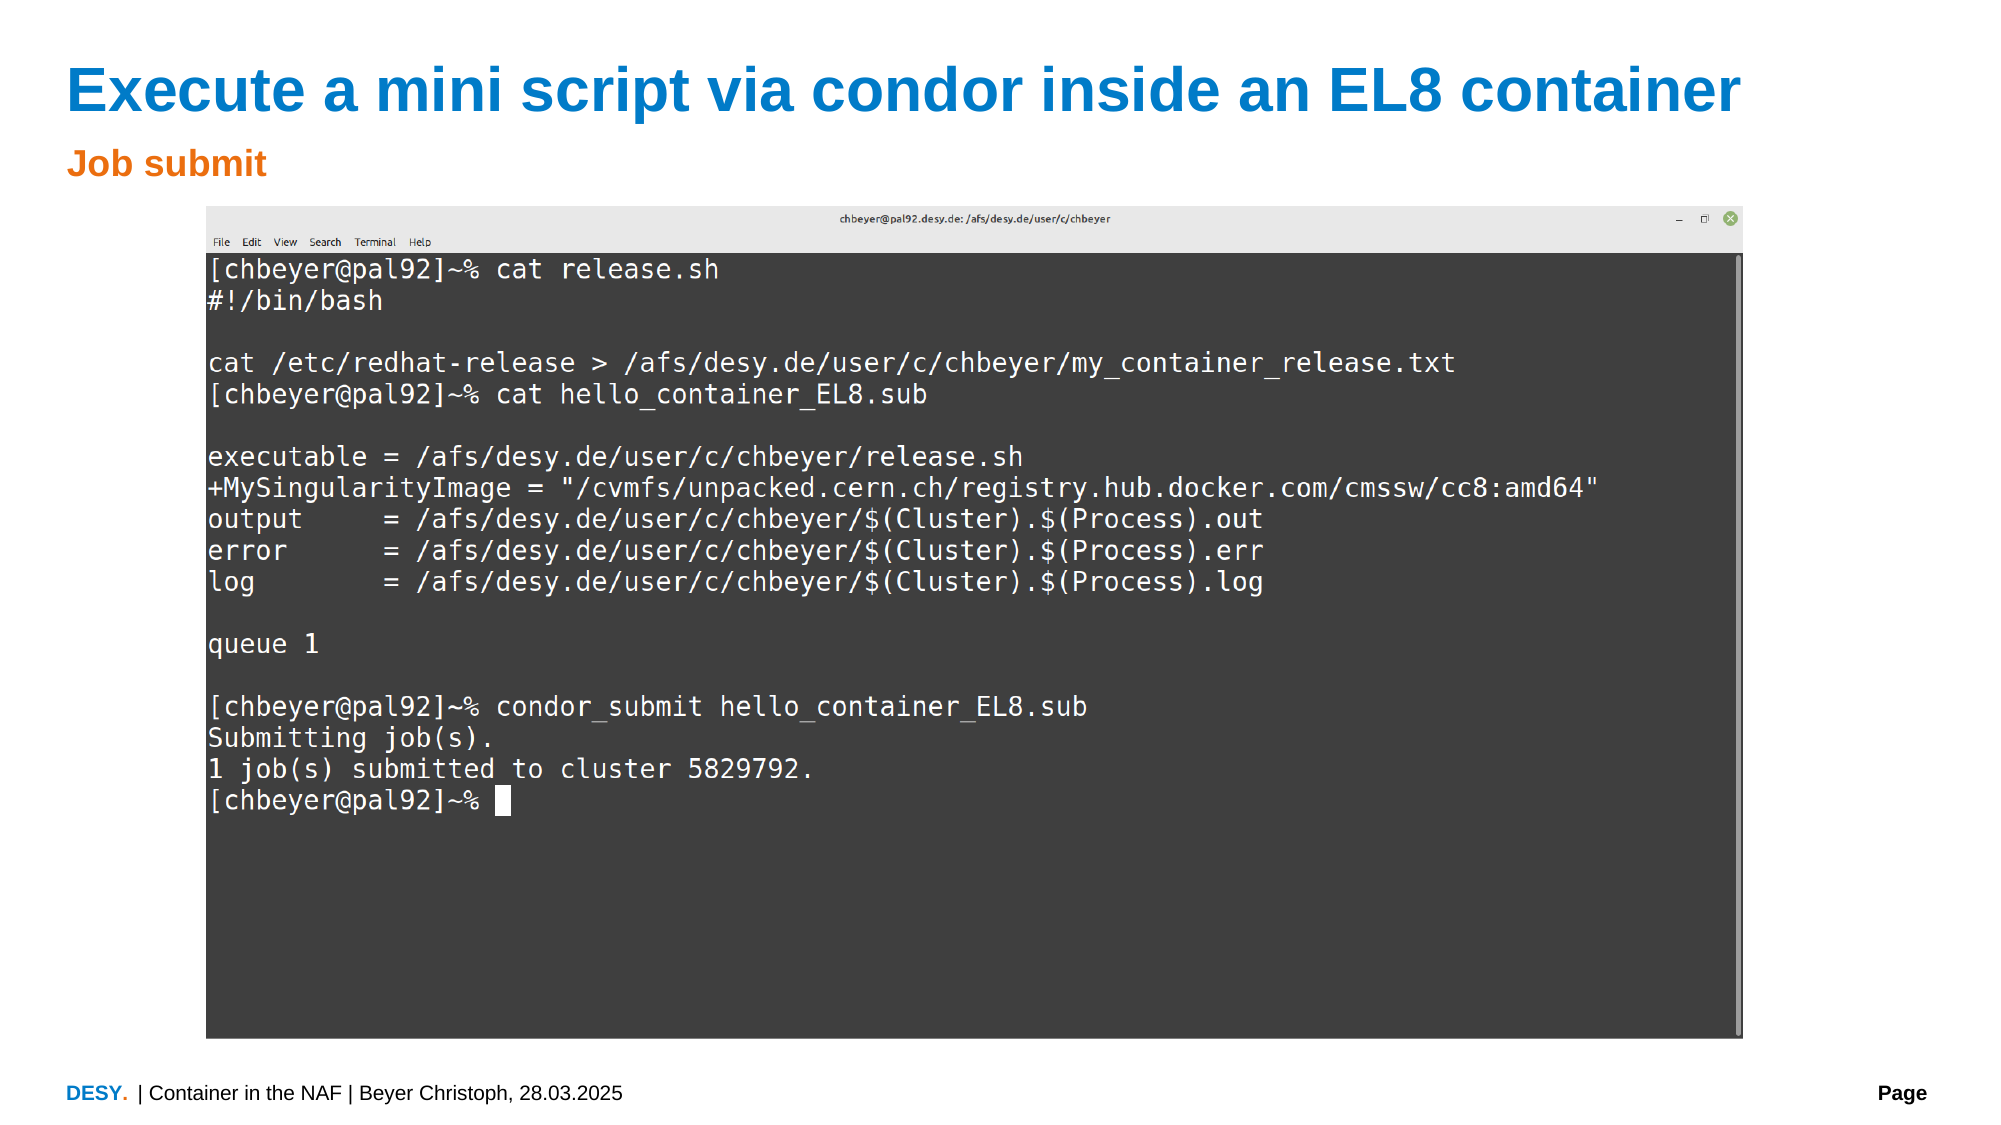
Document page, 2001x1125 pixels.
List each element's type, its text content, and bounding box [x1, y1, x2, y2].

title Execute a mini script via condor inside an EL8 container [66, 57, 1933, 132]
list Job submit [66, 134, 1934, 197]
picture [206, 206, 1743, 1039]
